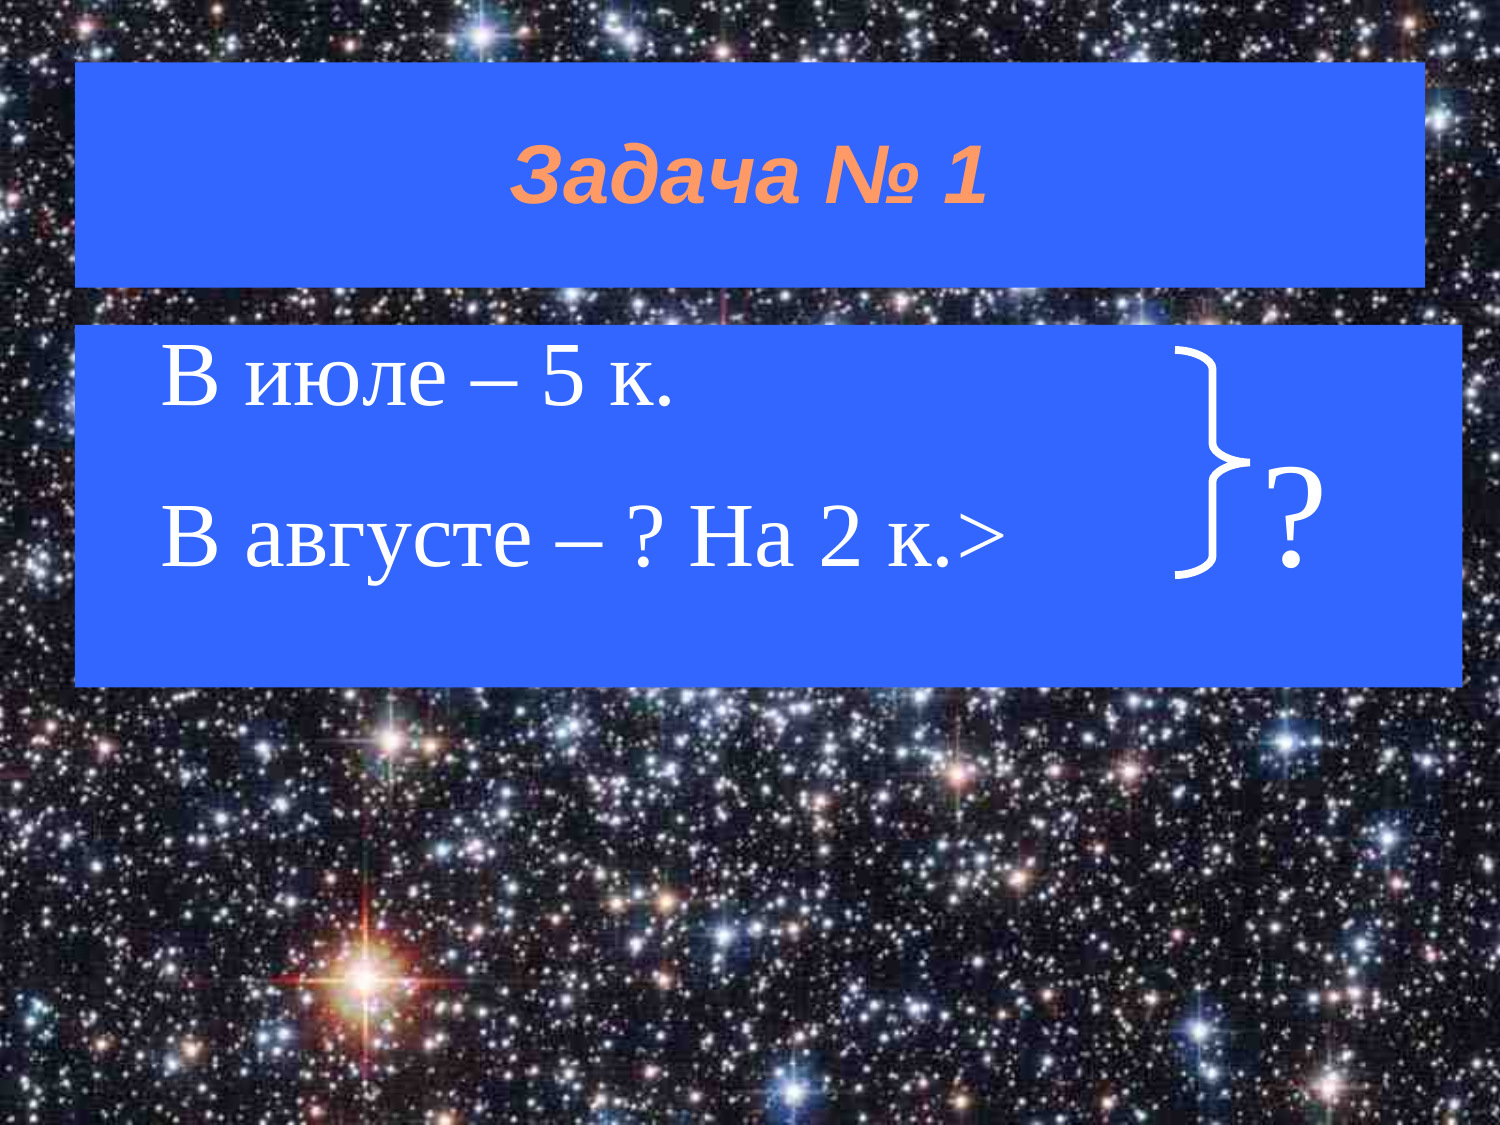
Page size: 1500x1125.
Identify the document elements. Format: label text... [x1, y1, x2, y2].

picture [0, 0, 1500, 1125]
title Задача № 1 [75, 62, 1426, 288]
list В июле – 5 к. В августе – ? На 2 к.> ? [74, 324, 1463, 688]
